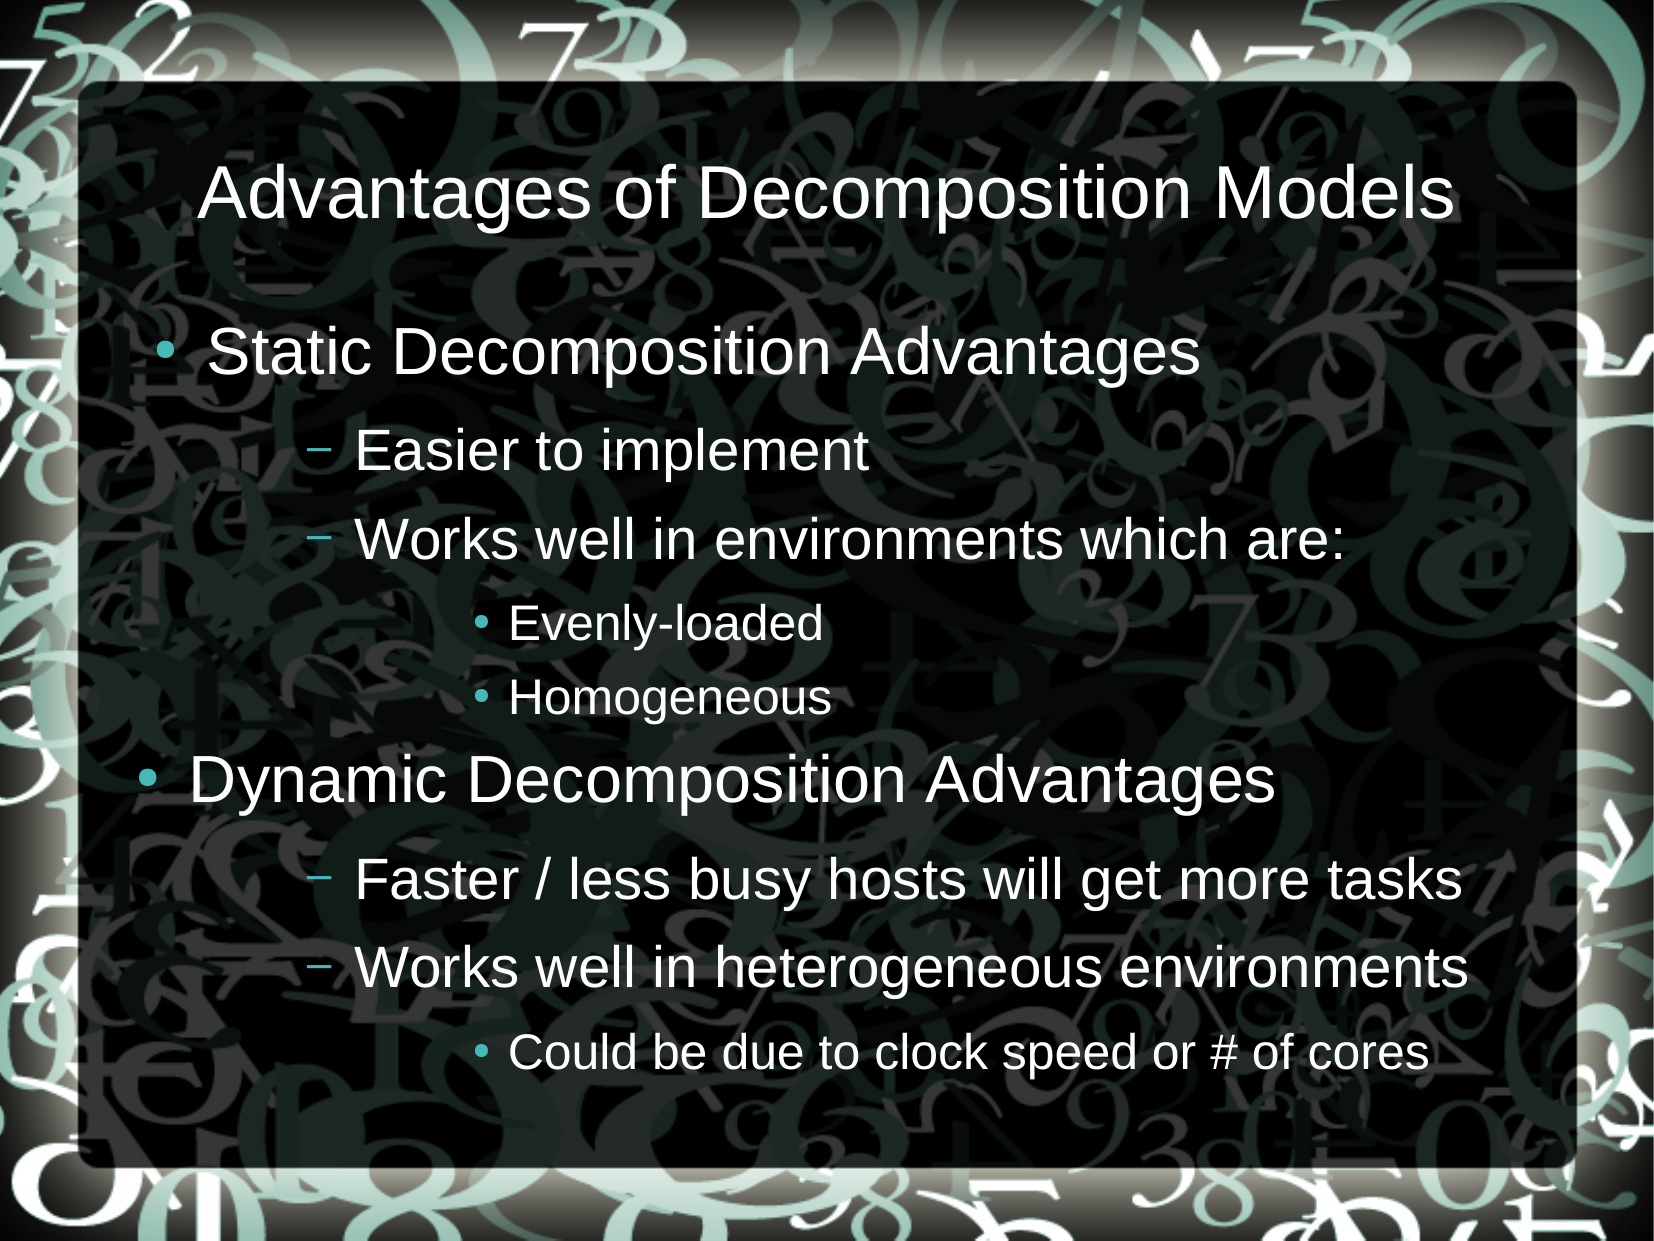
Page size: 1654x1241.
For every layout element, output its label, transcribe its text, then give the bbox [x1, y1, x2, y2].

picture [0, 0, 1654, 1241]
list Static Decomposition Advantages Easier to implement Works well in environments which are: Evenly-loaded Homogeneous Dynamic Decomposition Advantages Faster / less busy hosts will get more tasks Works well in heterogeneous environments Could be due to clock speed or # of cores [118, 313, 1542, 1079]
title Advantages of Decomposition Models [82, 88, 1571, 296]
